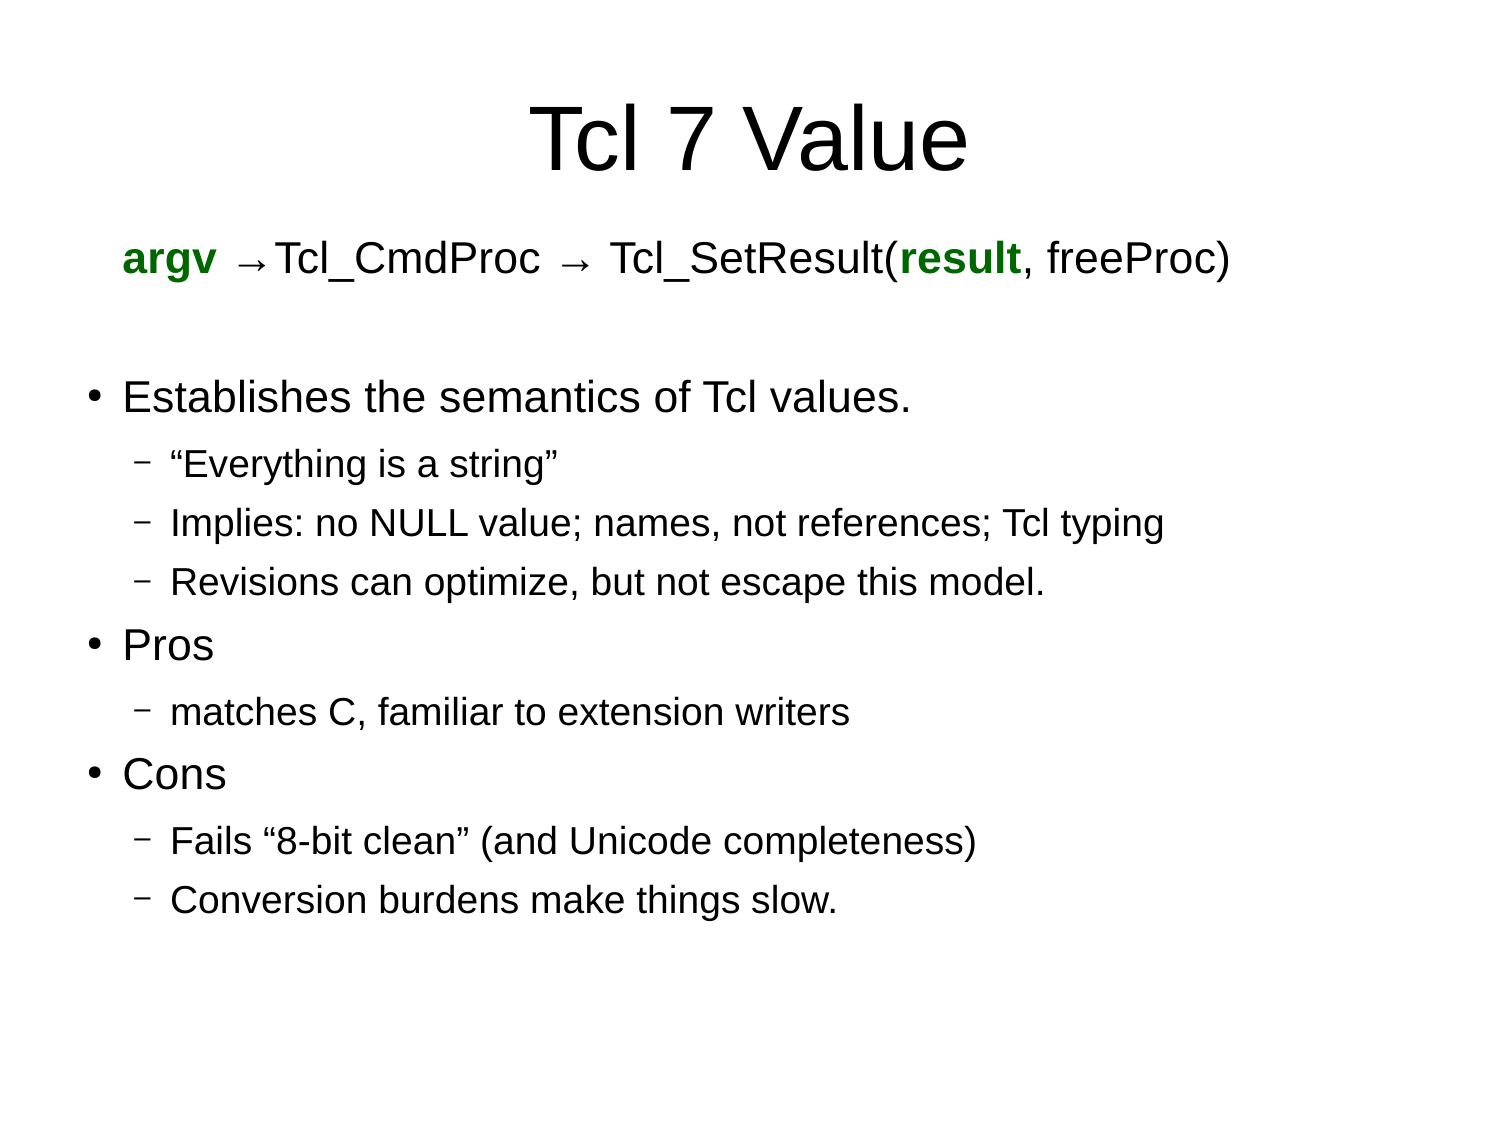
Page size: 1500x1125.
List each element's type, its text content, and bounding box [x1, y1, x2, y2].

title Tcl 7 Value [75, 44, 1425, 232]
list argv →Tcl_CmdProc → Tcl_SetResult(result, freeProc) Establishes the semantics of Tcl values. “Everything is a string” Implies: no NULL value; names, not references; Tcl typing Revisions can optimize, but not escape this model. Pros matches C, familiar to extension writers Cons Fails “8-bit clean” (and Unicode completeness) Conversion burdens make things slow. [75, 232, 1426, 1066]
